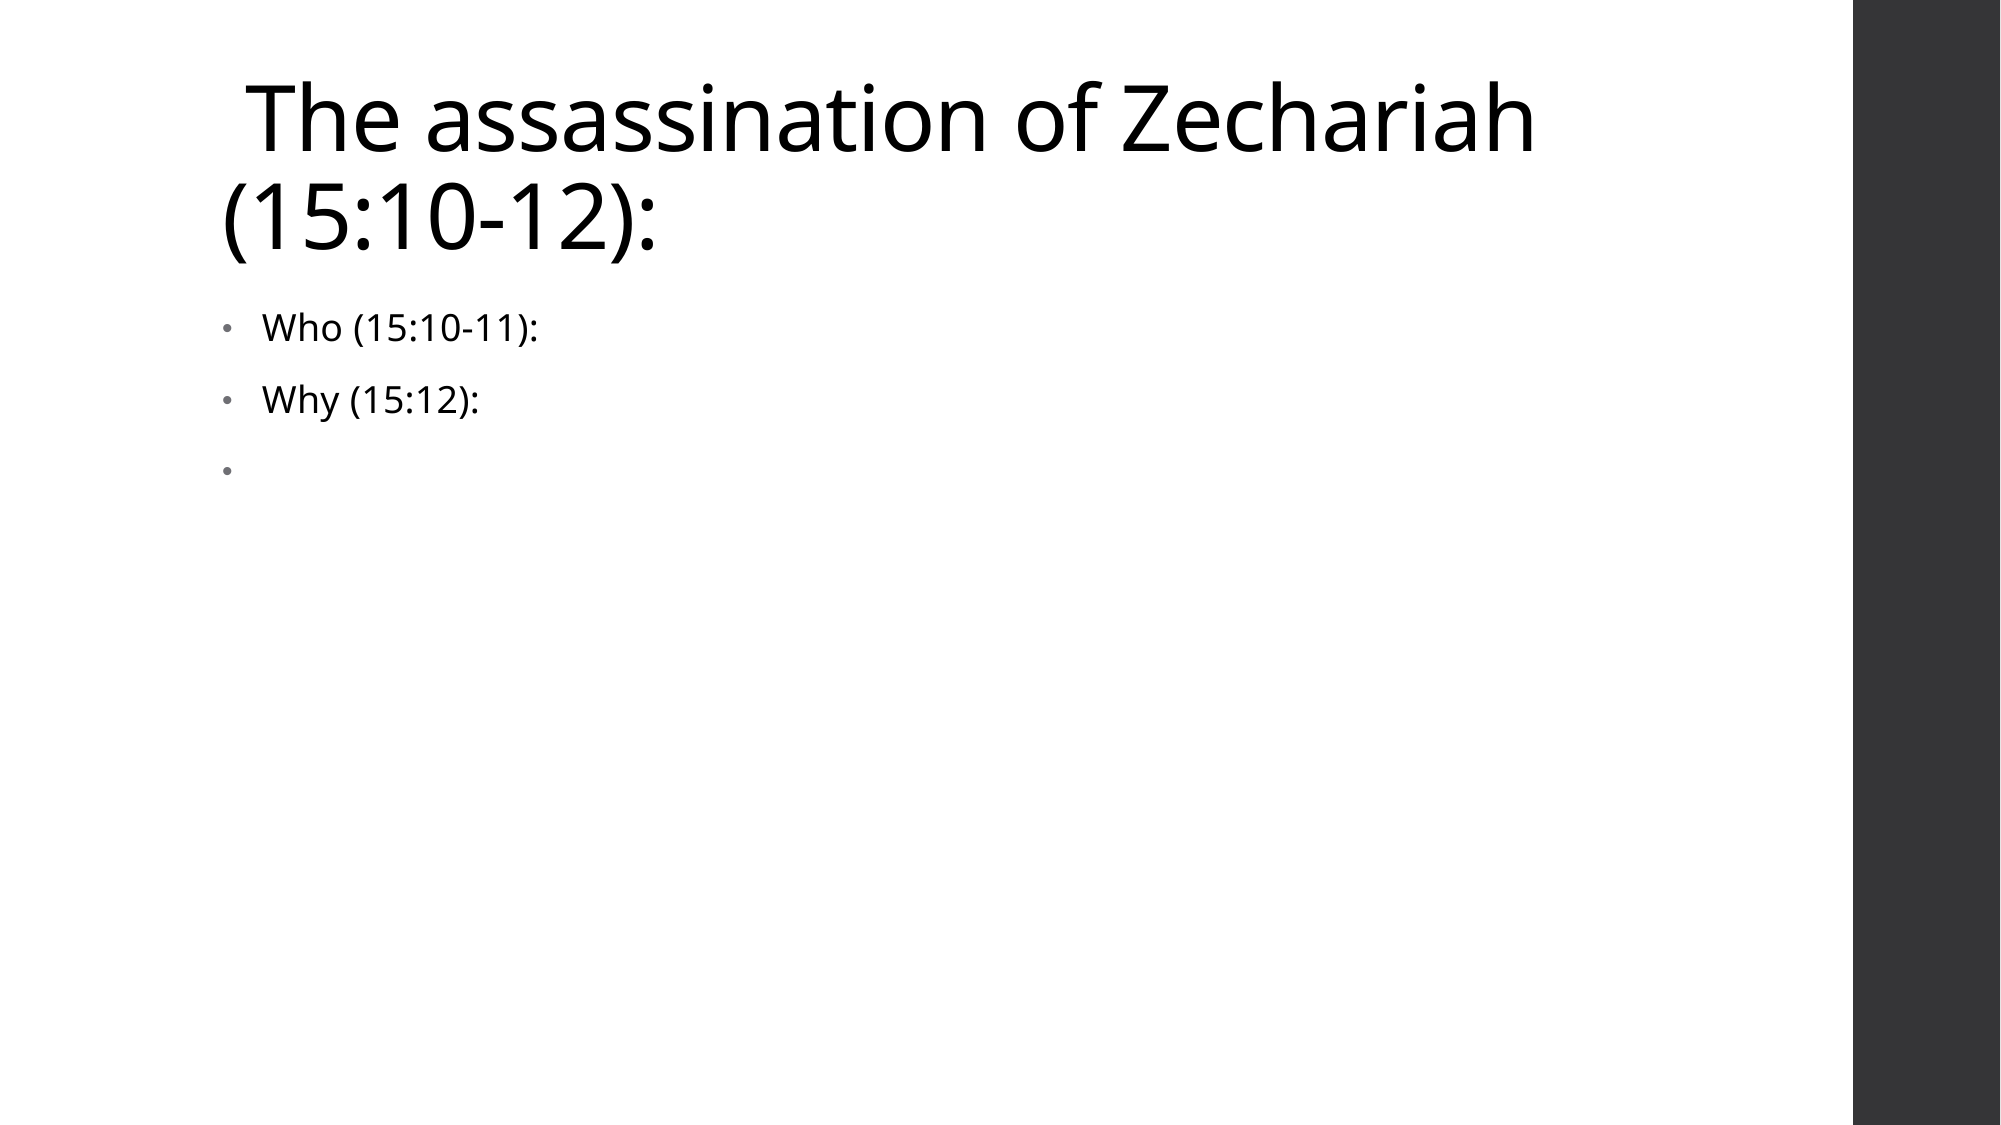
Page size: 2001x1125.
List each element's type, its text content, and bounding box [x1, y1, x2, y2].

list Who (15:10-11): Why (15:12): [206, 299, 1617, 1014]
title The assassination of Zechariah (15:10-12): [206, 60, 1797, 278]
